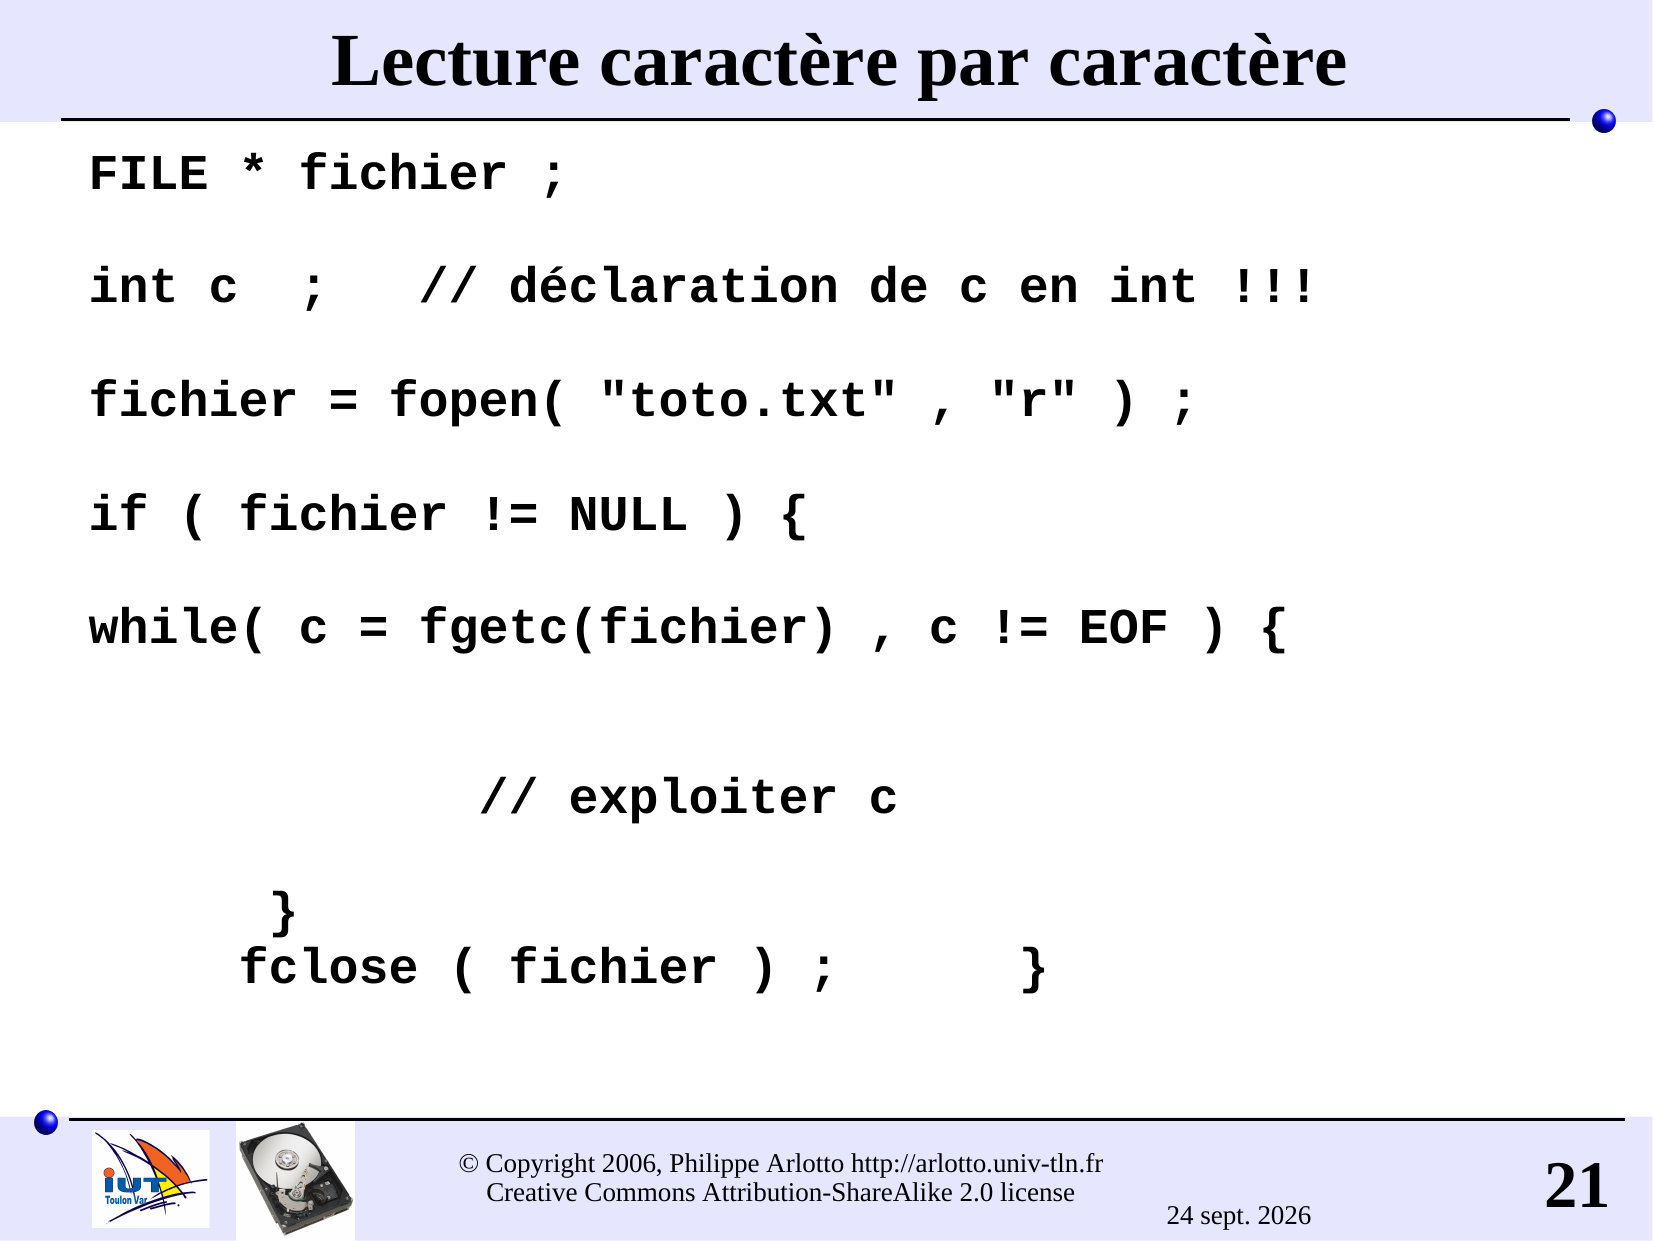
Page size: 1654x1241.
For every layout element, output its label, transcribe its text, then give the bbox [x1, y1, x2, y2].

picture [236, 1121, 355, 1241]
text_box FILE * fichier ; int c ; // déclaration de c en int !!! fichier = fopen( "toto.txt" , "r" ) ; if ( fichier != NULL ) { while( c = fgetc(fichier) , c != EOF ) { // exploiter c } fclose ( fichier ) ; } [88, 147, 1595, 1113]
title Lecture caractère par caractère [95, 14, 1585, 107]
